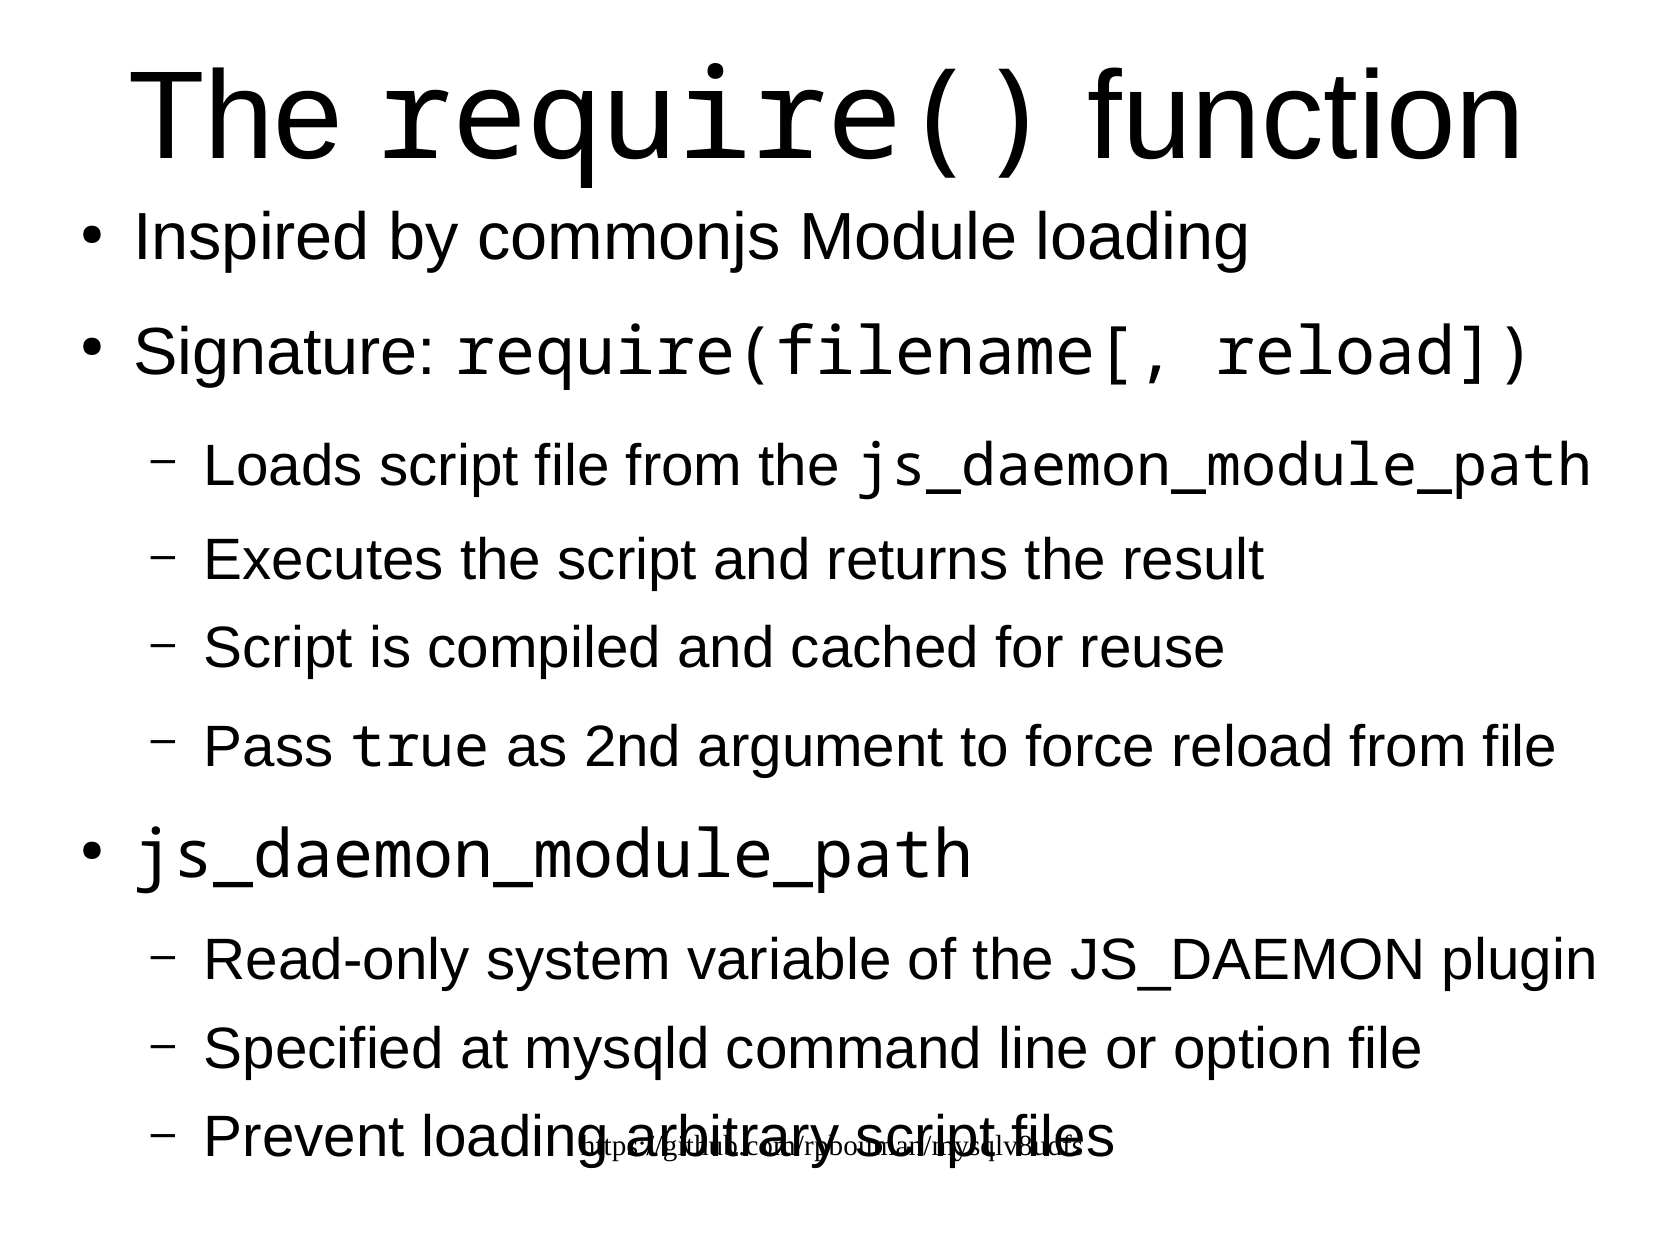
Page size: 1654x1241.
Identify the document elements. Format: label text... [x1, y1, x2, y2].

title The require() function [82, 6, 1571, 199]
list Inspired by commonjs Module loading Signature: require(filename[, reload]) Loads script file from the js_daemon_module_path Executes the script and returns the result Script is compiled and cached for reuse Pass true as 2nd argument to force reload from file js_daemon_module_path Read-only system variable of the JS_DAEMON plugin Specified at mysqld command line or option file Prevent loading arbitrary script files [62, 199, 1636, 1171]
